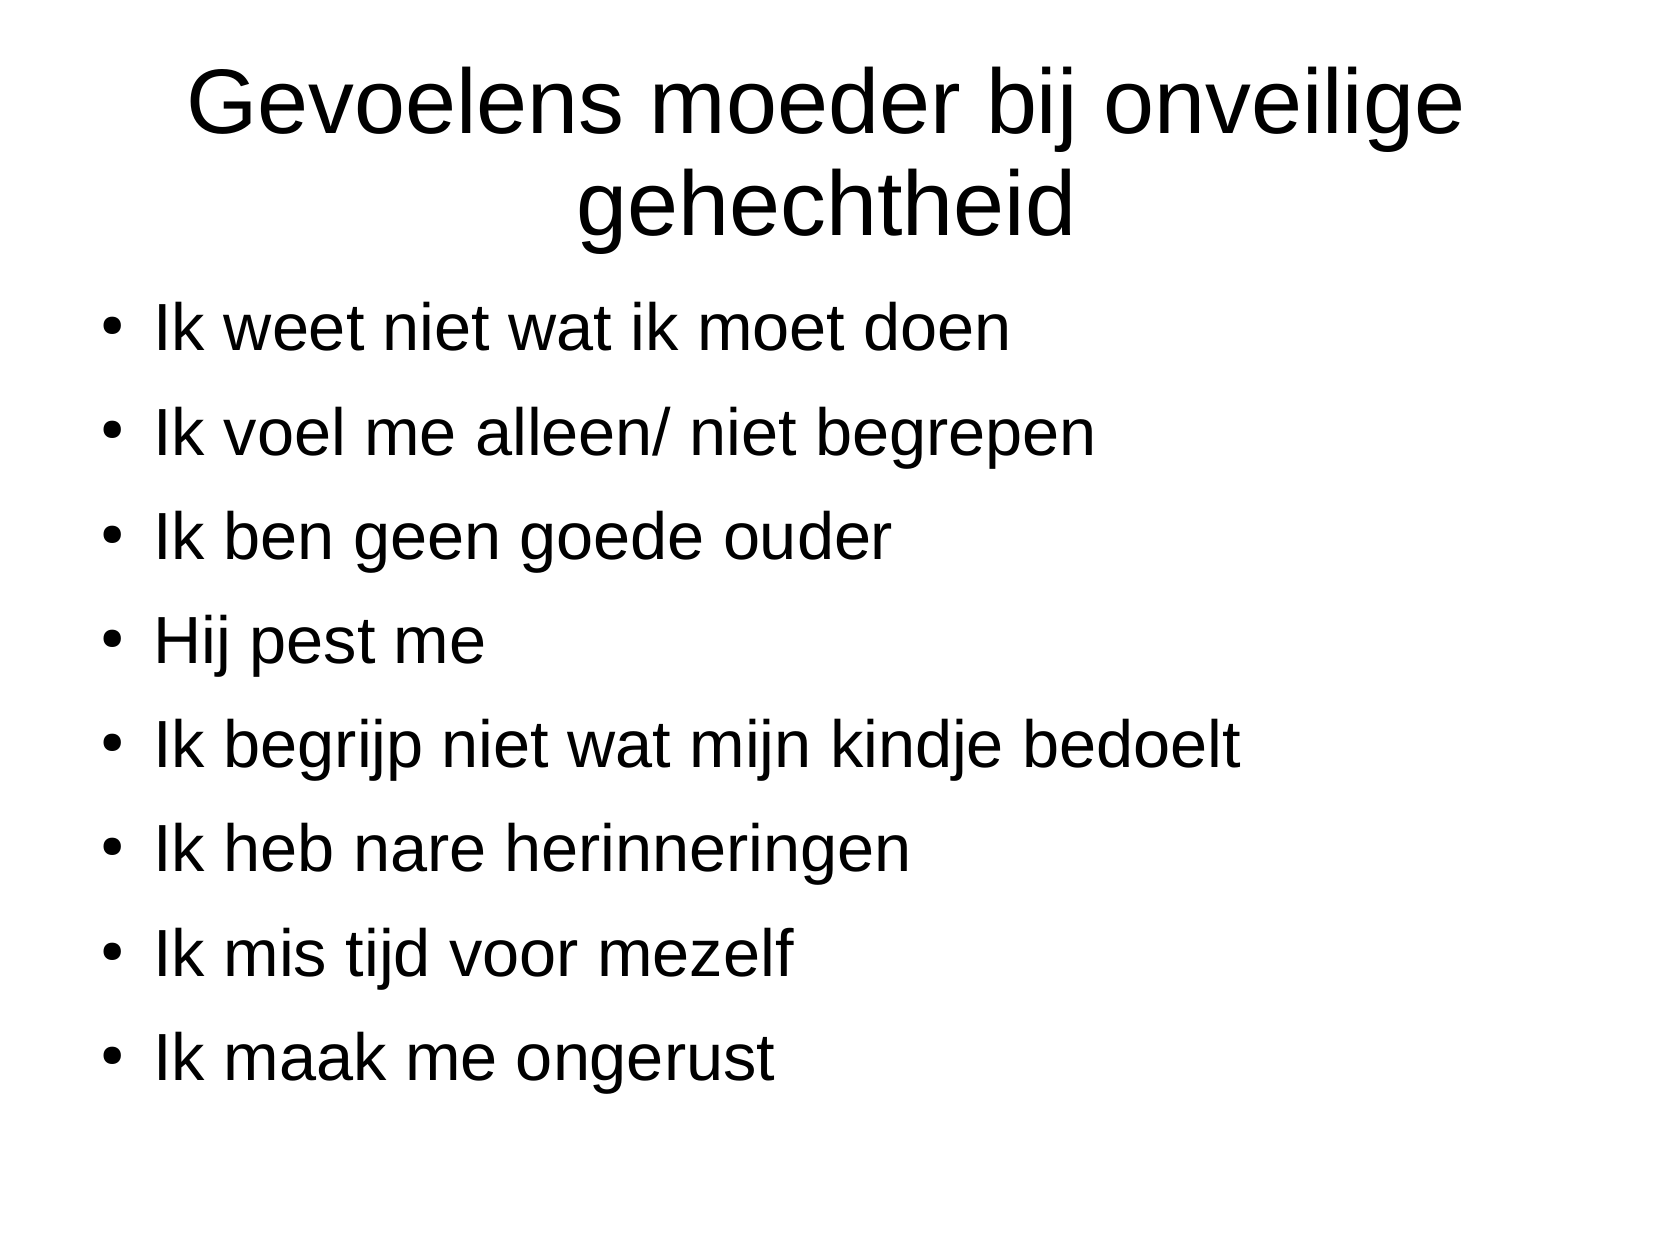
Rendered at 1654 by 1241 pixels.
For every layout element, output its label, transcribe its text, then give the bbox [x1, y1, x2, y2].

list Ik weet niet wat ik moet doen Ik voel me alleen/ niet begrepen Ik ben geen goede ouder Hij pest me Ik begrijp niet wat mijn kindje bedoelt Ik heb nare herinneringen Ik mis tijd voor mezelf Ik maak me ongerust [82, 290, 1571, 1109]
title Gevoelens moeder bij onveilige gehechtheid [82, 49, 1571, 257]
